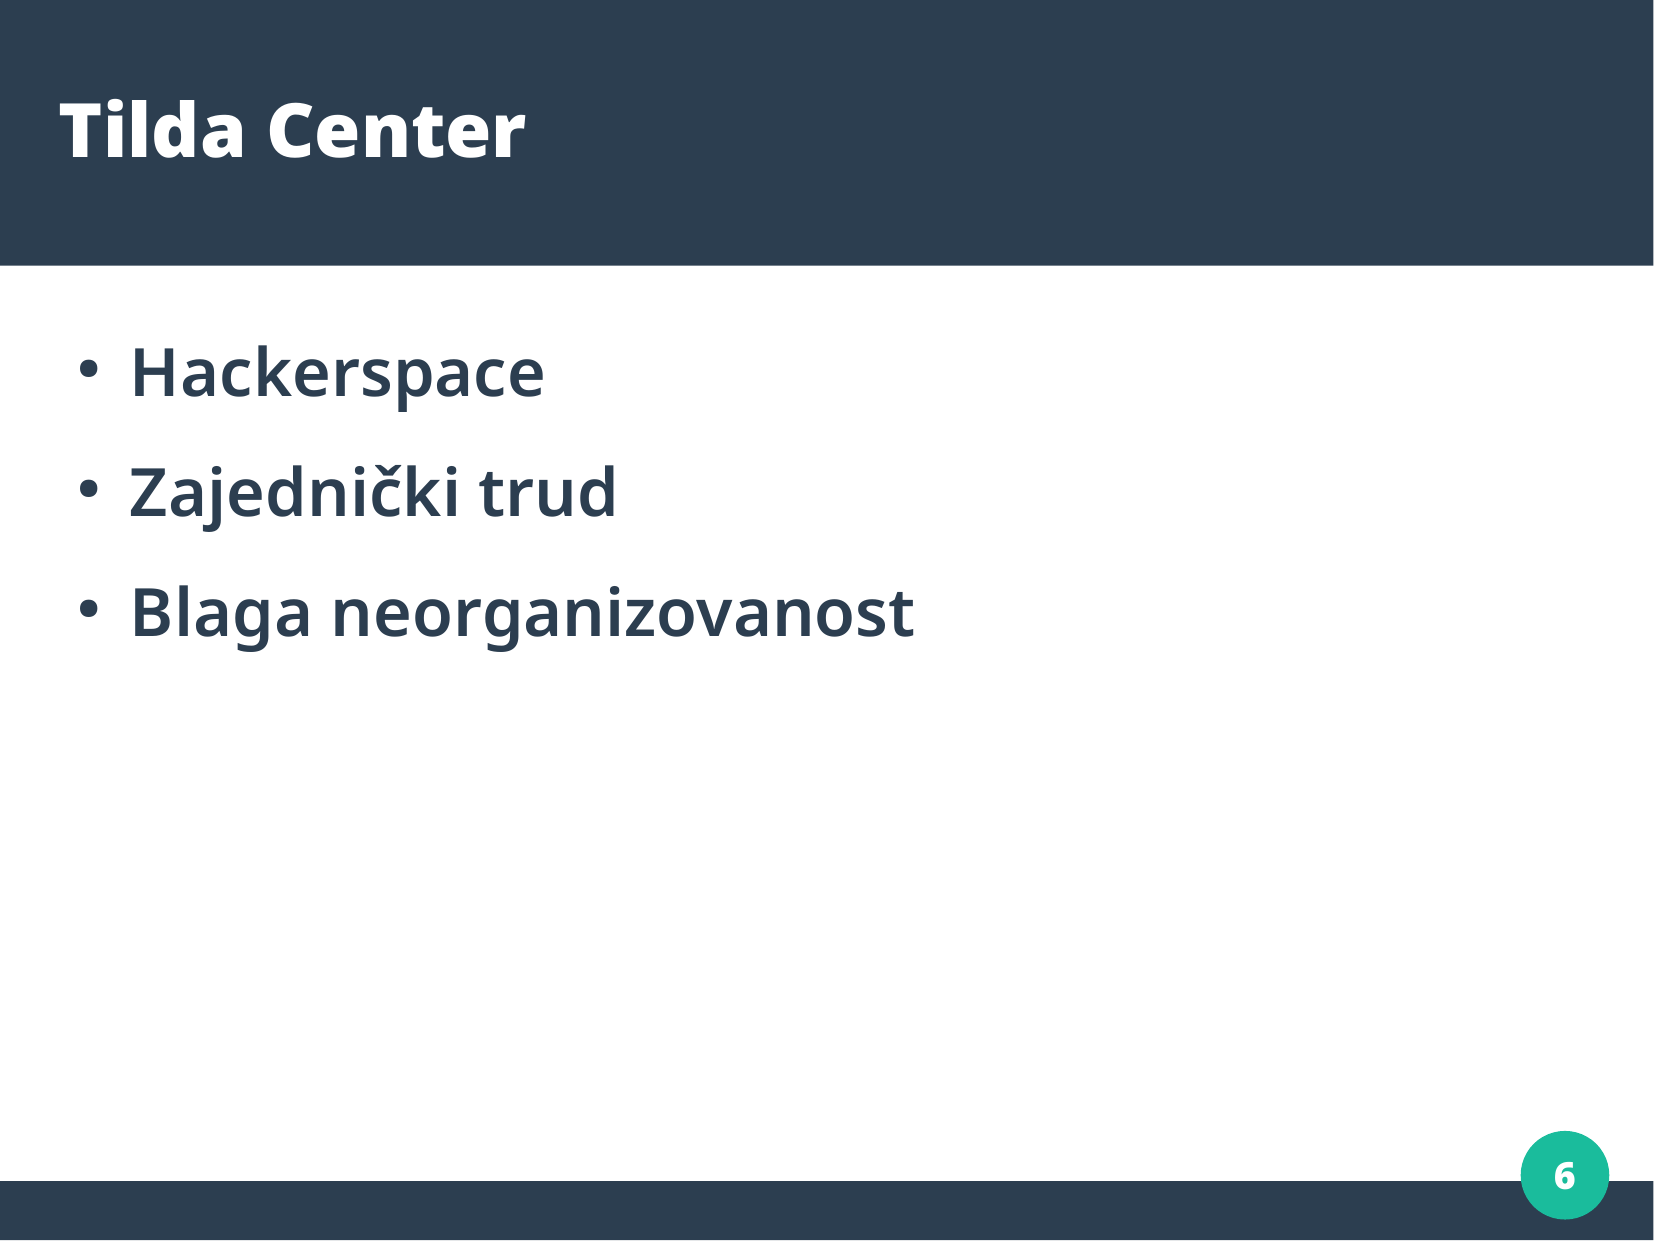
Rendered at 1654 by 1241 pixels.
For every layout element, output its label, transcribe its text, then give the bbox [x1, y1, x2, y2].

list Hackerspace Zajednički trud Blaga neorganizovanost [59, 324, 1595, 1152]
title Tilda Center [59, 49, 1595, 207]
